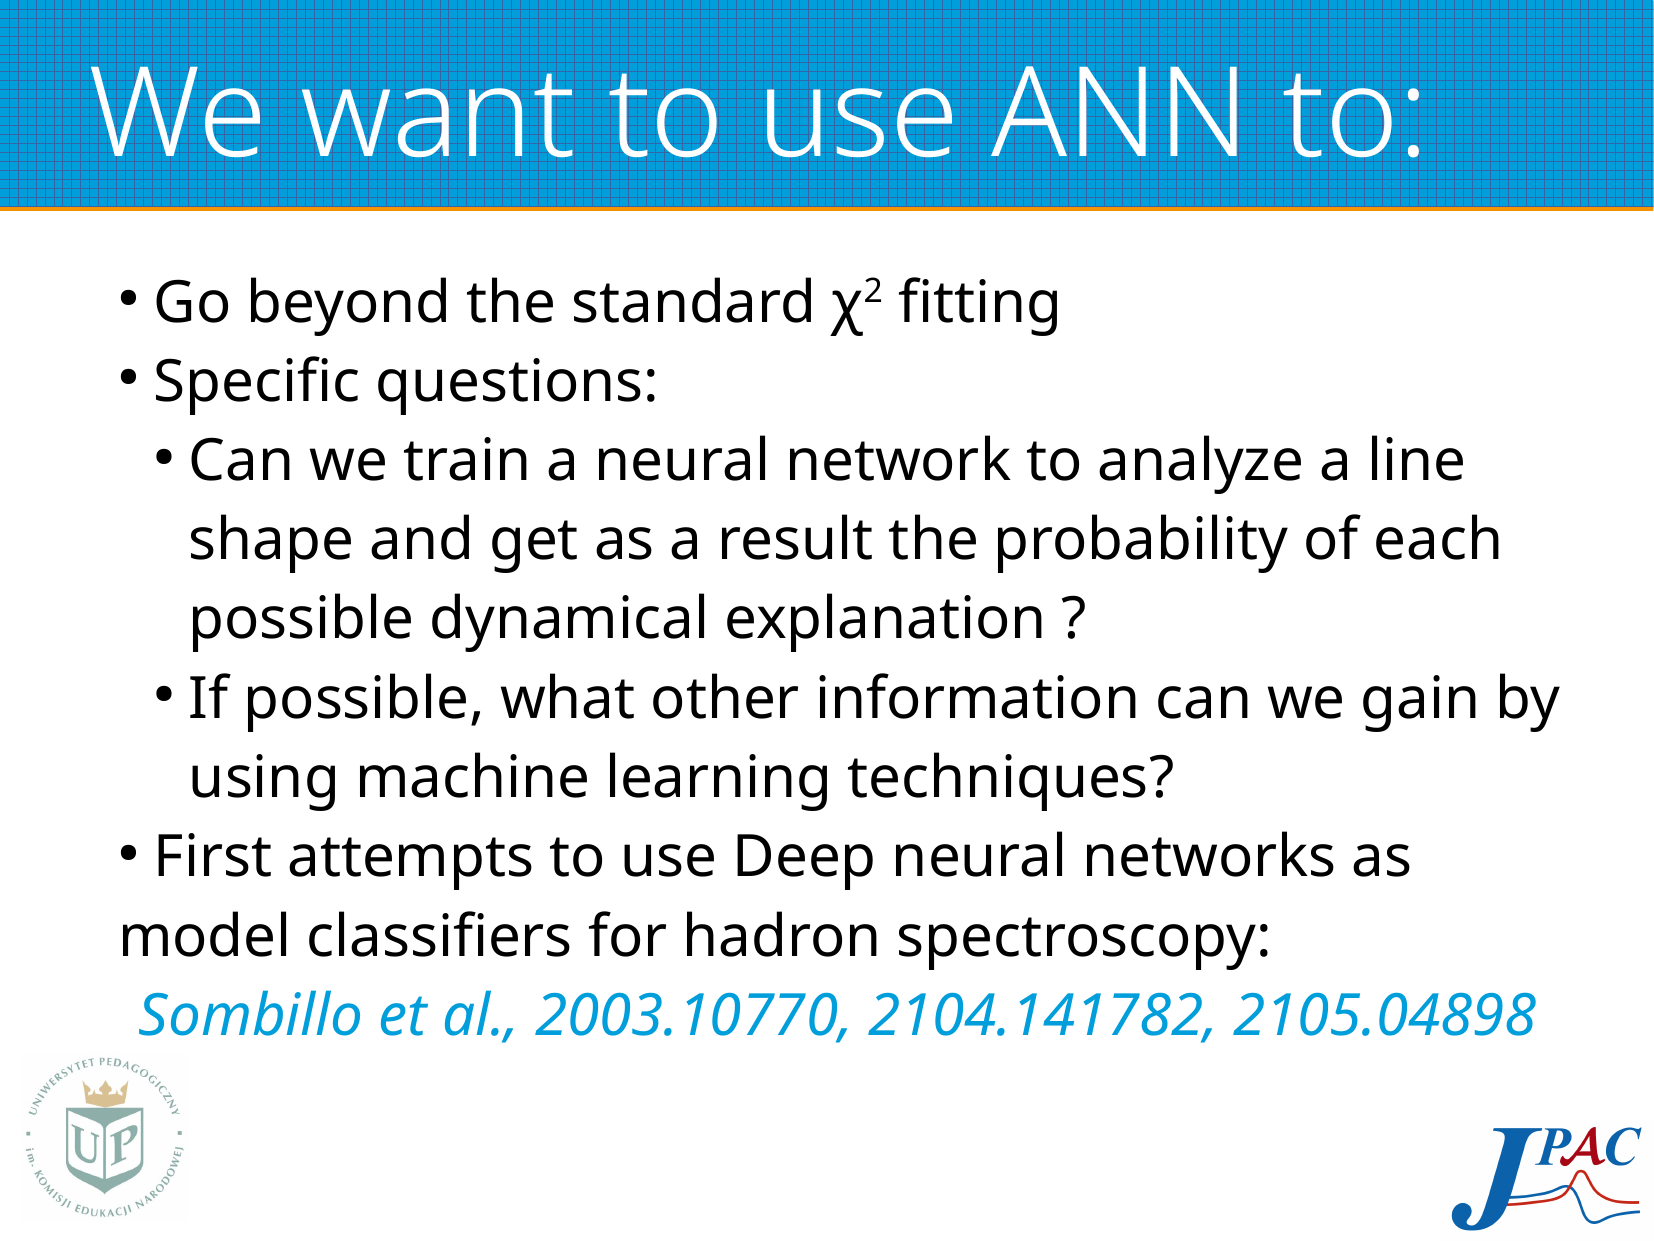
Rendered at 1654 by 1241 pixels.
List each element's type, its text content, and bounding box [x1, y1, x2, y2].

title We want to use ANN to: [88, 5, 1565, 193]
picture [21, 1053, 188, 1221]
picture [1440, 1121, 1654, 1241]
subtitle Go beyond the standard χ2 fitting Specific questions: Can we train a neural network to analyze a line shape and get as a result the probability of each possible dynamical explanation ? If possible, what other information can we gain by using machine learning techniques? First attempts to use Deep neural networks as model classifiers for hadron spectroscopy: Sombillo et al., 2003.10770, 2104.141782, 2105.04898 [118, 249, 1595, 1063]
